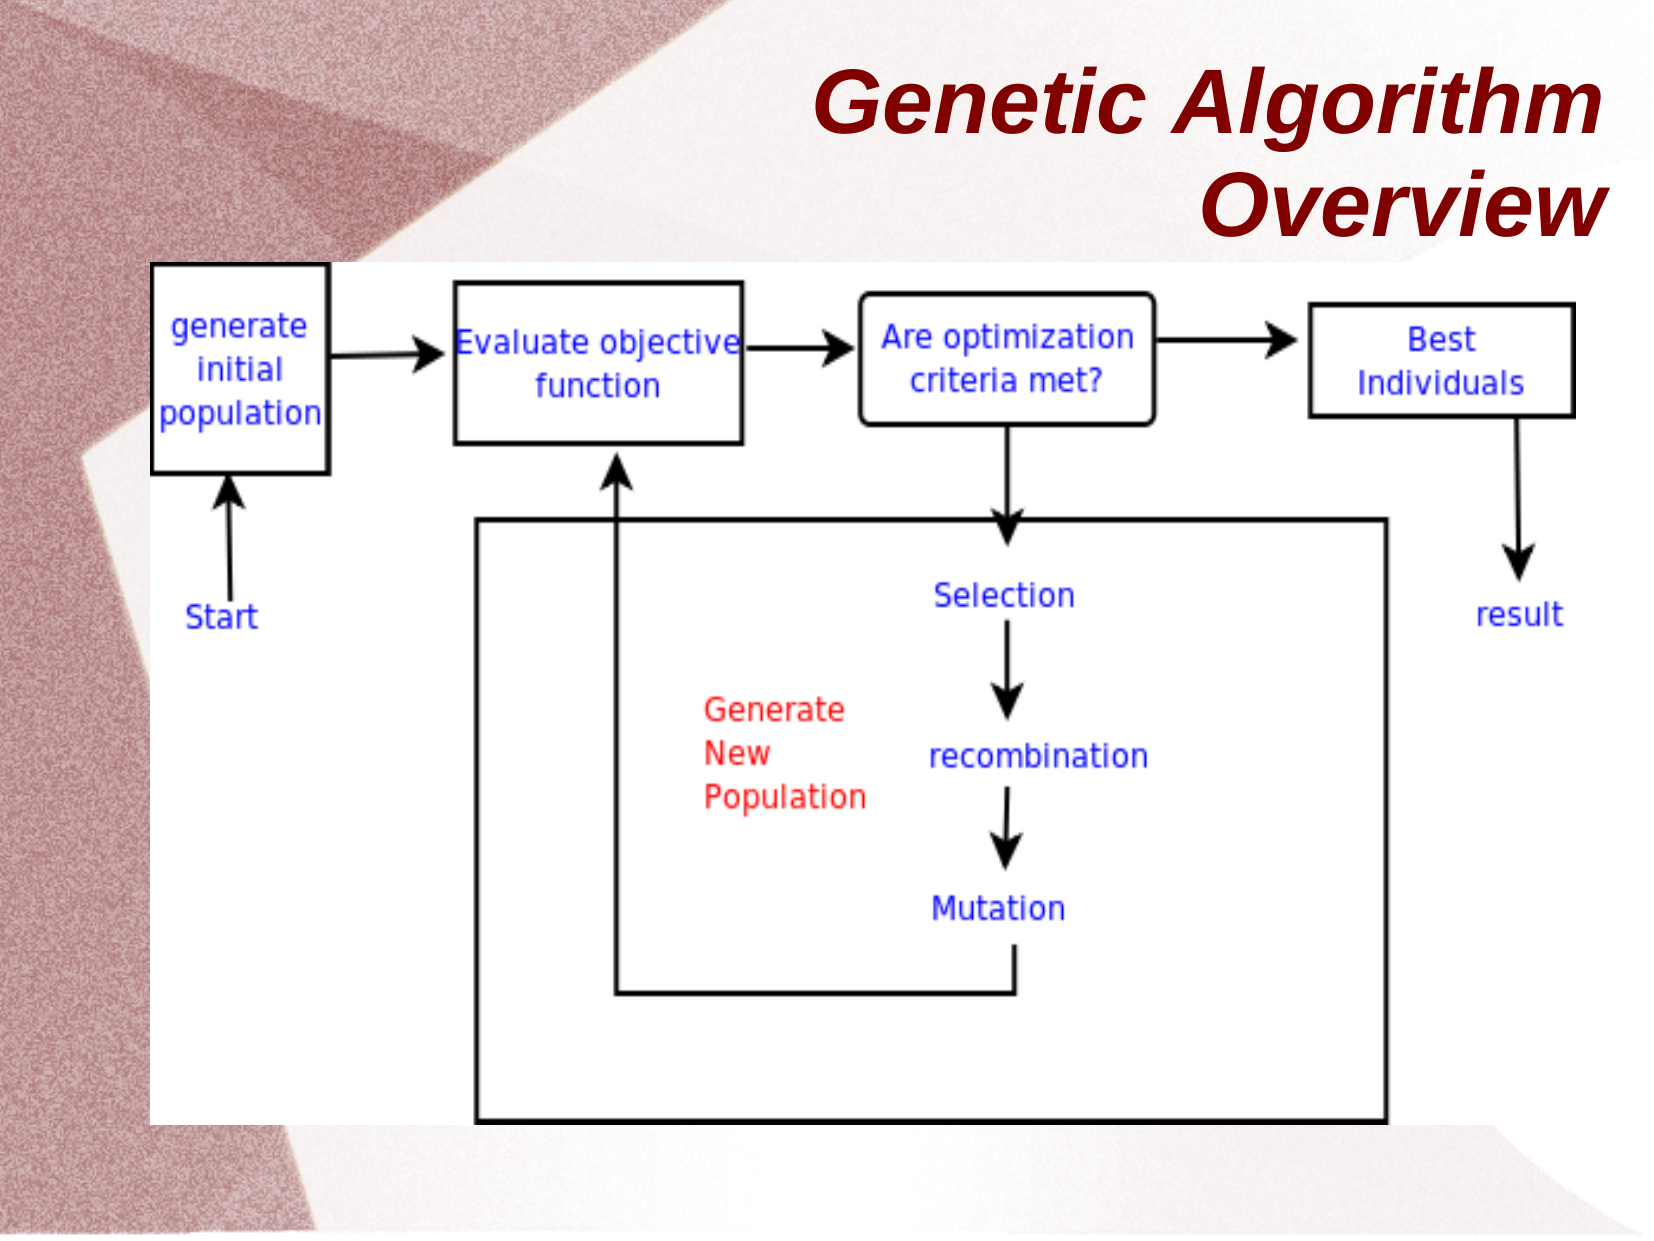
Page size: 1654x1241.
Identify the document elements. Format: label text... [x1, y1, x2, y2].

picture [0, 0, 1654, 1241]
title Genetic Algorithm Overview [596, 50, 1607, 256]
